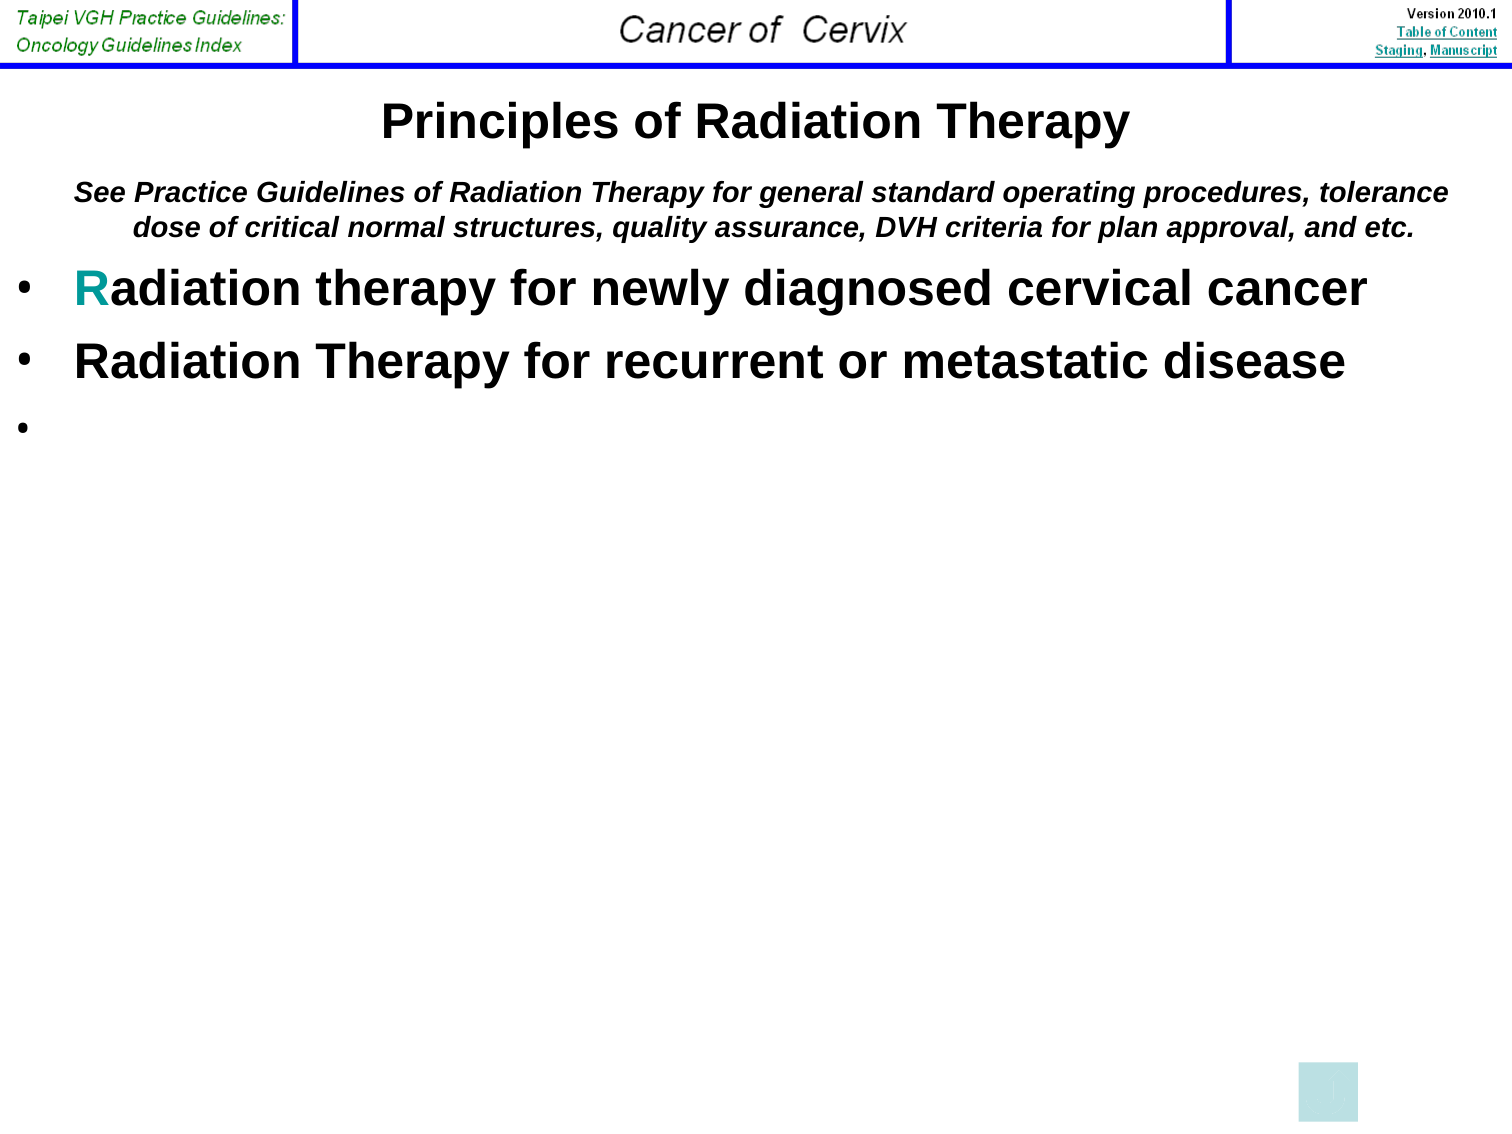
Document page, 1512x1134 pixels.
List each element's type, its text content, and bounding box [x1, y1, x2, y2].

list See Practice Guidelines of Radiation Therapy for general standard operating procedures, tolerance dose of critical normal structures, quality assurance, DVH criteria for plan approval, and etc. Radiation therapy for newly diagnosed cervical cancer Radiation Therapy for recurrent or metastatic disease [0, 165, 1512, 1052]
title Principles of Radiation Therapy [0, 70, 1512, 165]
